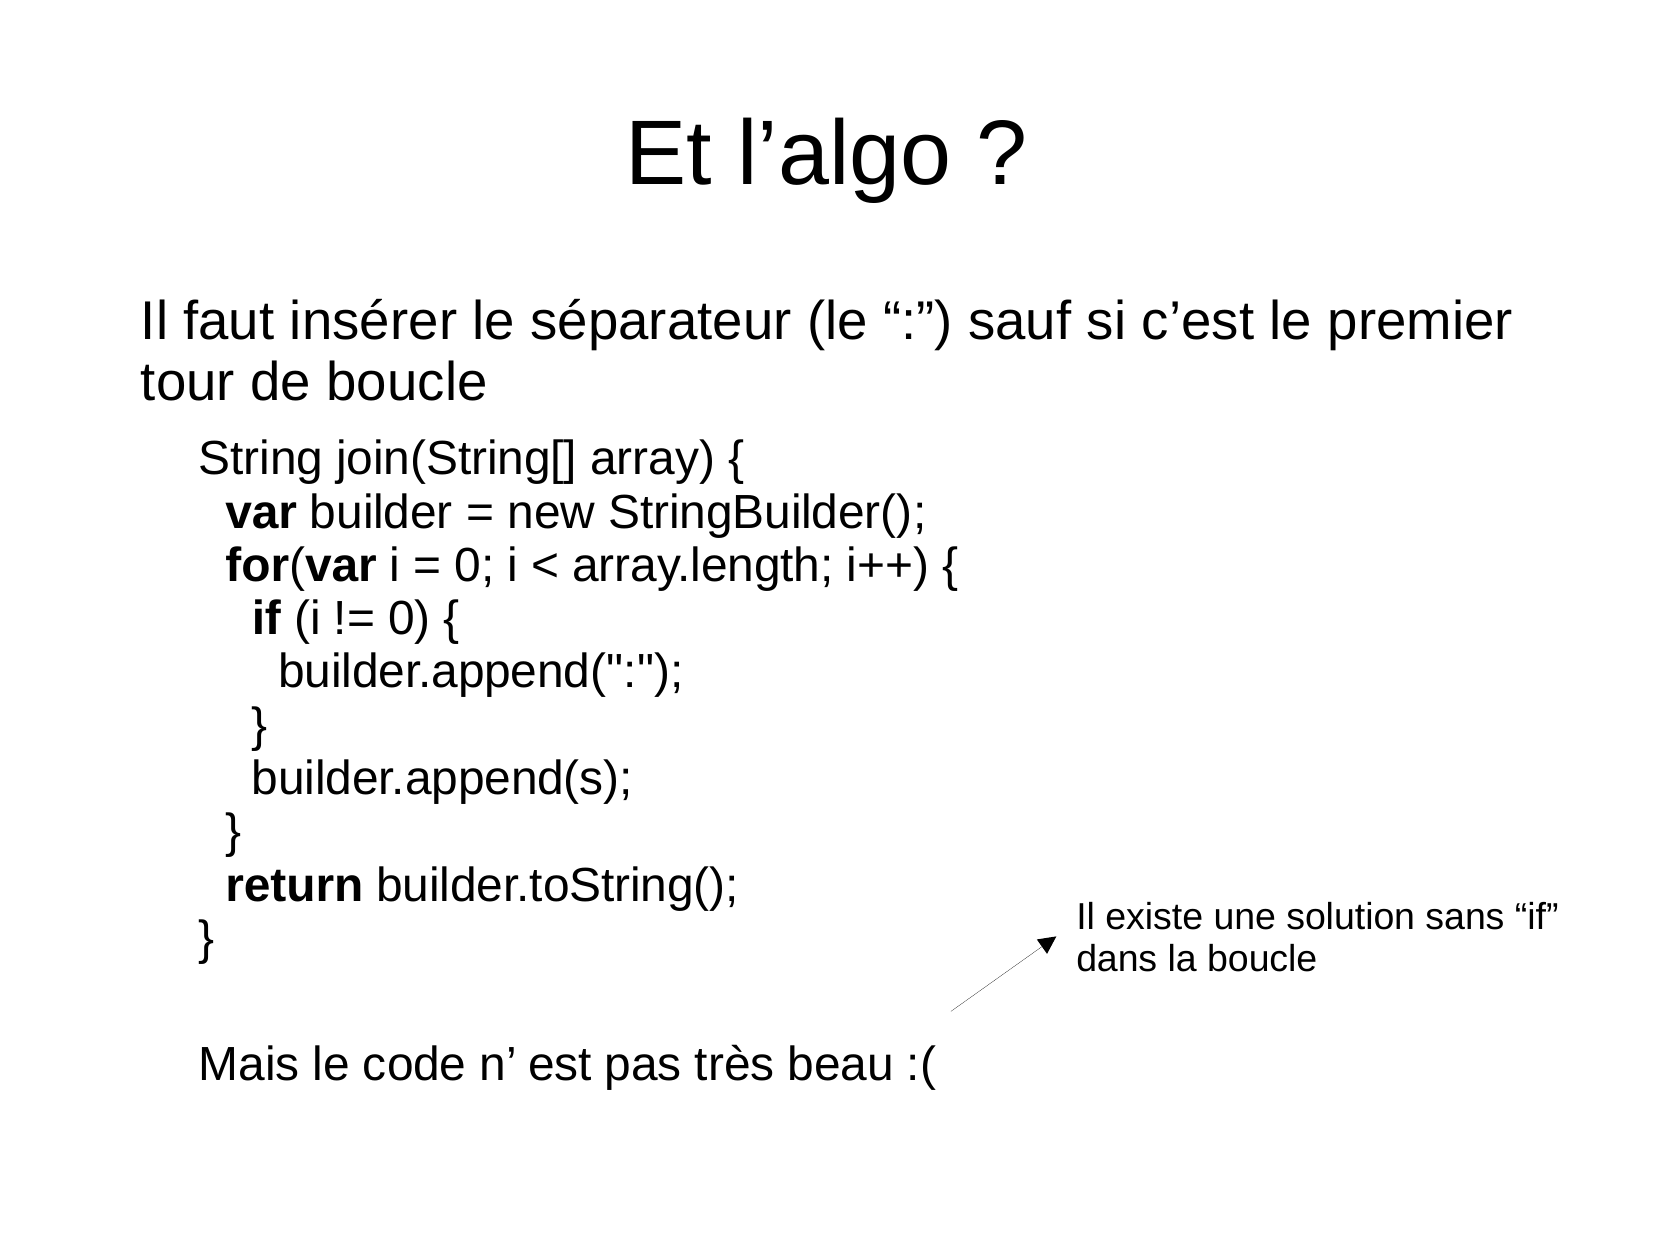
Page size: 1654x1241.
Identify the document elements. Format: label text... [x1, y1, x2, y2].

title Et l’algo ? [82, 49, 1571, 257]
list Il faut insérer le séparateur (le “:”) sauf si c’est le premier tour de boucle String join(String[] array) { var builder = new StringBuilder(); for(var i = 0; i < array.length; i++) { if (i != 0) { builder.append(":"); } builder.append(s); } return builder.toString(); } Mais le code n’ est pas très beau :( [82, 290, 1571, 1096]
text_box Il existe une solution sans “if” dans la boucle [1061, 888, 1574, 987]
